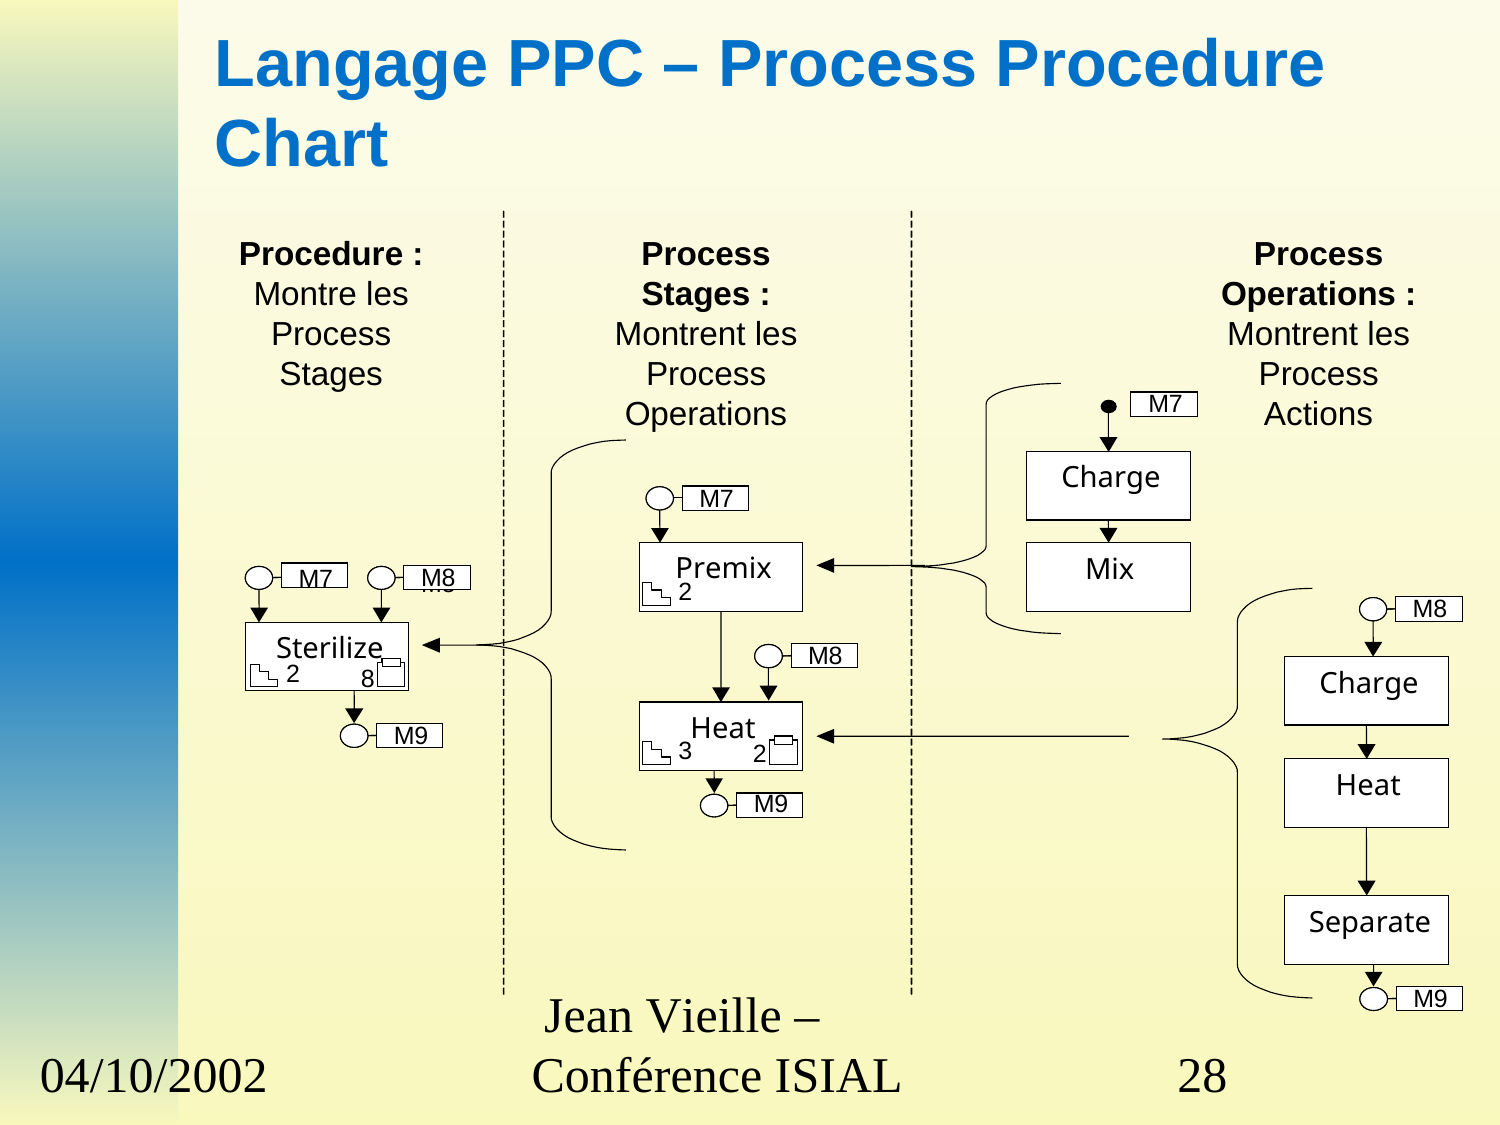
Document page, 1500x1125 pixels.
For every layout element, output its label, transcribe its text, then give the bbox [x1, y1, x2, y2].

text_box [789, 792, 803, 818]
text_box [1359, 971, 1388, 1011]
text_box [754, 644, 783, 668]
text_box Mix [1084, 549, 1135, 585]
text_box M8 [421, 561, 456, 592]
text_box M8 [808, 639, 844, 670]
text_box [700, 794, 728, 817]
text_box [1284, 744, 1449, 828]
text_box [1130, 391, 1148, 417]
text_box 2 [752, 737, 768, 768]
text_box 8 [360, 662, 375, 693]
text_box Charge [1319, 664, 1419, 700]
text_box [1448, 596, 1463, 622]
text_box Sterilize [276, 629, 384, 665]
text_box 2 [286, 657, 301, 688]
text_box Heat [1335, 766, 1402, 802]
text_box M9 [1413, 982, 1449, 1013]
text_box M8 [421, 592, 456, 598]
text_box [1284, 641, 1449, 726]
text_box Separate [1308, 902, 1432, 938]
text_box [646, 488, 674, 510]
text_box [705, 778, 723, 793]
text_box [1026, 437, 1191, 521]
text_box [245, 607, 409, 691]
text_box M8 [1412, 592, 1448, 623]
text_box [844, 643, 858, 668]
text_box [639, 528, 803, 612]
text_box [340, 708, 368, 748]
text_box [1449, 986, 1463, 1011]
text_box M7 [1148, 387, 1184, 418]
text_box M9 [753, 787, 789, 818]
text_box [281, 563, 298, 588]
text_box [245, 566, 273, 590]
text_box [682, 488, 699, 511]
text_box [1284, 880, 1449, 965]
text_box 2 [678, 575, 693, 606]
text_box [1026, 527, 1191, 612]
text_box [376, 723, 393, 748]
text_box Procedure : Montre les Process Stages [212, 224, 451, 488]
text_box [816, 558, 835, 573]
text_box M7 [699, 488, 735, 513]
text_box [1359, 597, 1387, 621]
text_box [736, 792, 753, 818]
text_box [639, 687, 803, 771]
text_box [1100, 399, 1117, 414]
text_box [456, 565, 471, 590]
text_box [403, 565, 421, 590]
text_box [1395, 596, 1412, 622]
text_box Process Operations : Montrent les Process Actions [1200, 224, 1438, 488]
text_box Charge [1061, 458, 1161, 494]
text_box [735, 488, 749, 511]
text_box [816, 728, 835, 744]
text_box [1396, 986, 1413, 1011]
text_box Premix [675, 549, 773, 585]
text_box Process Stages : Montrent les Process Operations [587, 224, 826, 488]
text_box M9 [393, 720, 429, 751]
text_box [1184, 391, 1198, 417]
text_box [429, 723, 443, 748]
title Langage PPC – Process Procedure Chart [199, 12, 1466, 201]
text_box Heat [690, 709, 756, 745]
text_box [421, 637, 440, 653]
text_box [791, 643, 808, 668]
text_box M7 [298, 562, 334, 593]
text_box [334, 563, 348, 588]
text_box [759, 685, 778, 701]
text_box [367, 566, 395, 590]
text_box 3 [678, 734, 693, 765]
